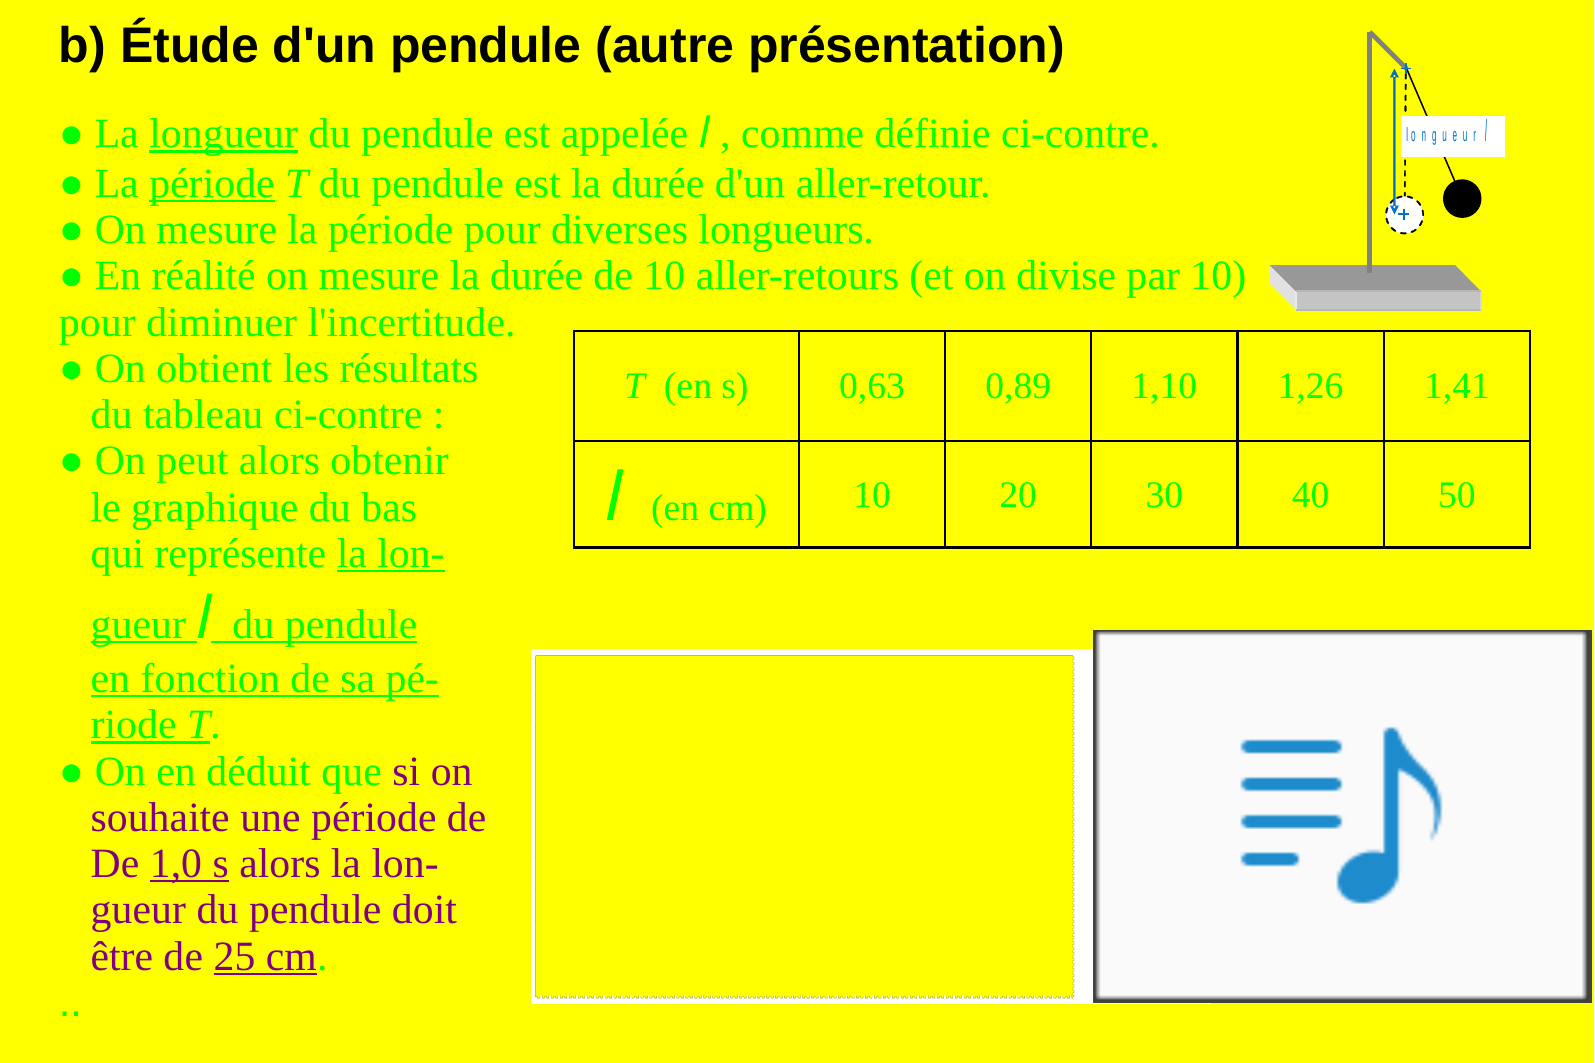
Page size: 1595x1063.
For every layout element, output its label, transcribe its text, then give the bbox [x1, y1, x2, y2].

picture [1269, 29, 1506, 311]
table_header 1,26 [1239, 332, 1383, 440]
table_cell 50 [1385, 442, 1529, 546]
table_header 0,63 [800, 332, 944, 440]
list b) Étude d'un pendule (autre présentation) ● La longueur du pendule est appelée l , comme définie ci-contre. ● La période T du pendule est la durée d'un aller-retour. ● On mesure la période pour diverses longueurs. ● En réalité on mesure la durée de 10 aller-retours (et on divise par 10) pour diminuer l'incertitude. ● On obtient les résultats du tableau ci-contre : ● On peut alors obtenir le graphique du bas qui représente la lon- gueur l du pendule en fonction de sa pé- riode T. ● On en déduit que si on souhaite une période de De 1,0 s alors la lon- gueur du pendule doit être de 25 cm. .. .. [59, 17, 1506, 1063]
text_box [1092, 628, 1593, 1004]
table_cell 40 [1239, 442, 1383, 546]
table_cell l (en cm) [575, 442, 798, 546]
table_header 1,41 [1385, 332, 1529, 440]
table_cell 10 [800, 442, 944, 546]
table_cell 30 [1092, 442, 1236, 546]
table_header 0,89 [946, 332, 1090, 440]
table_header 1,10 [1092, 332, 1236, 440]
table_cell 20 [946, 442, 1090, 546]
table_header T (en s) [575, 332, 798, 440]
